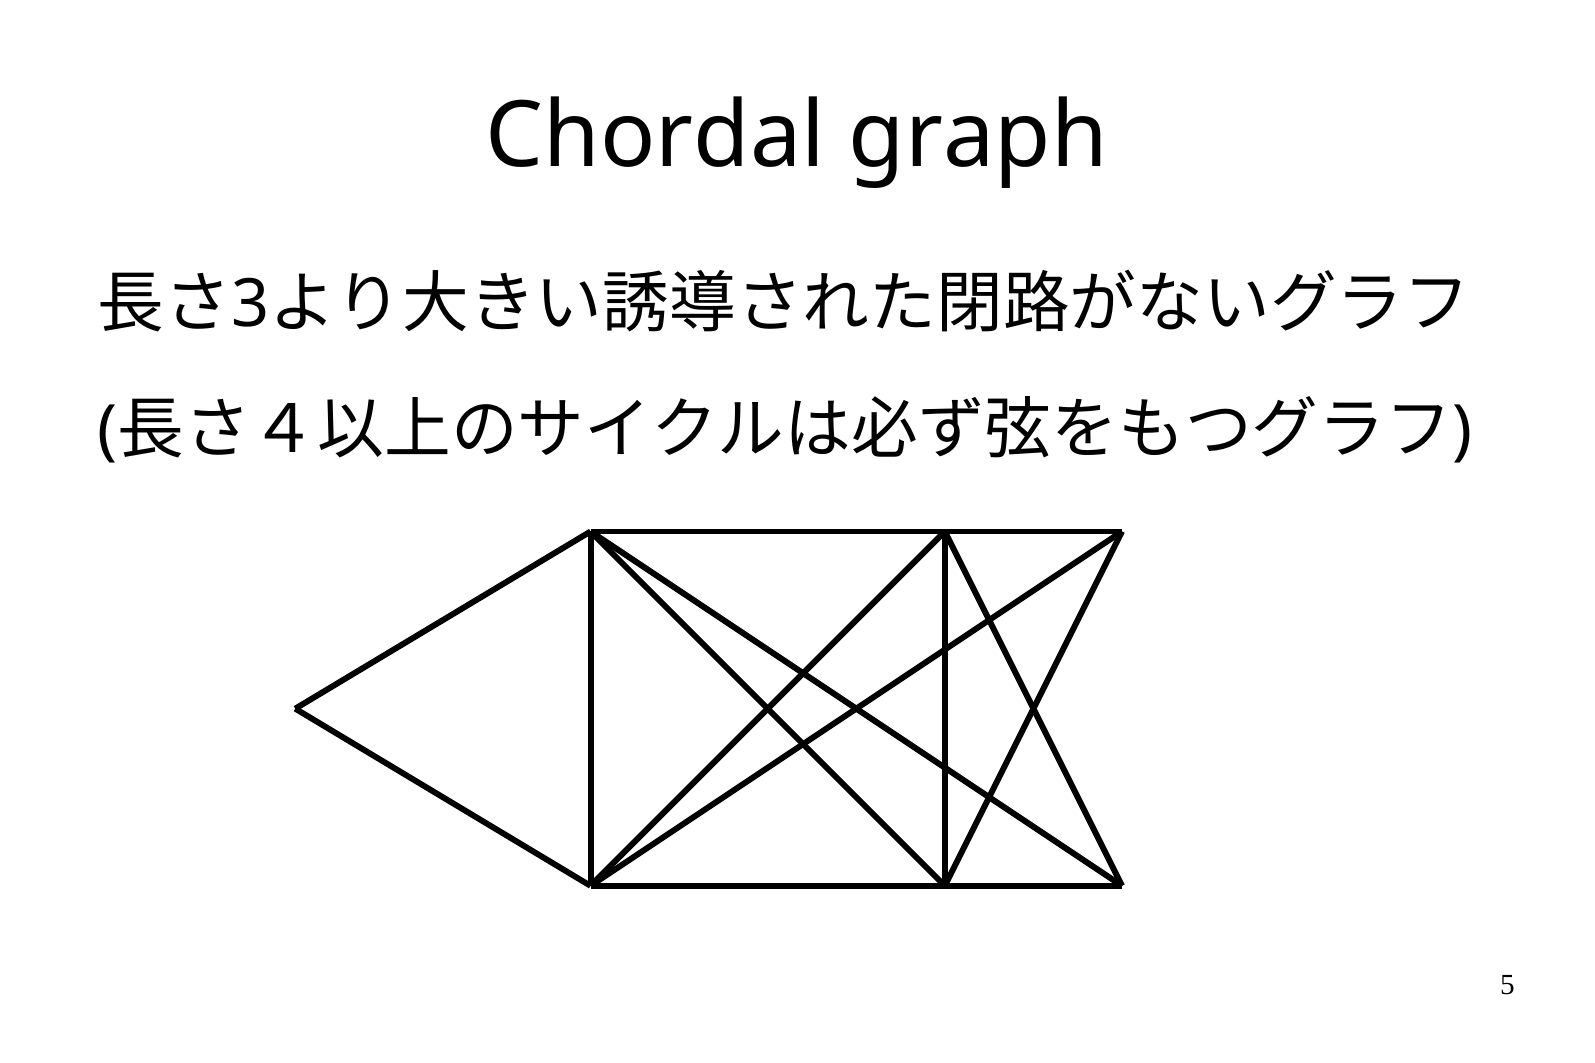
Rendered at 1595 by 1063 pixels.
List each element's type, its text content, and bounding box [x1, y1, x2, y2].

title Chordal graph [79, 42, 1515, 220]
list 長さ3より大きい誘導された閉路がないグラフ (長さ４以上のサイクルは必ず弦をもつグラフ) [79, 248, 1515, 951]
